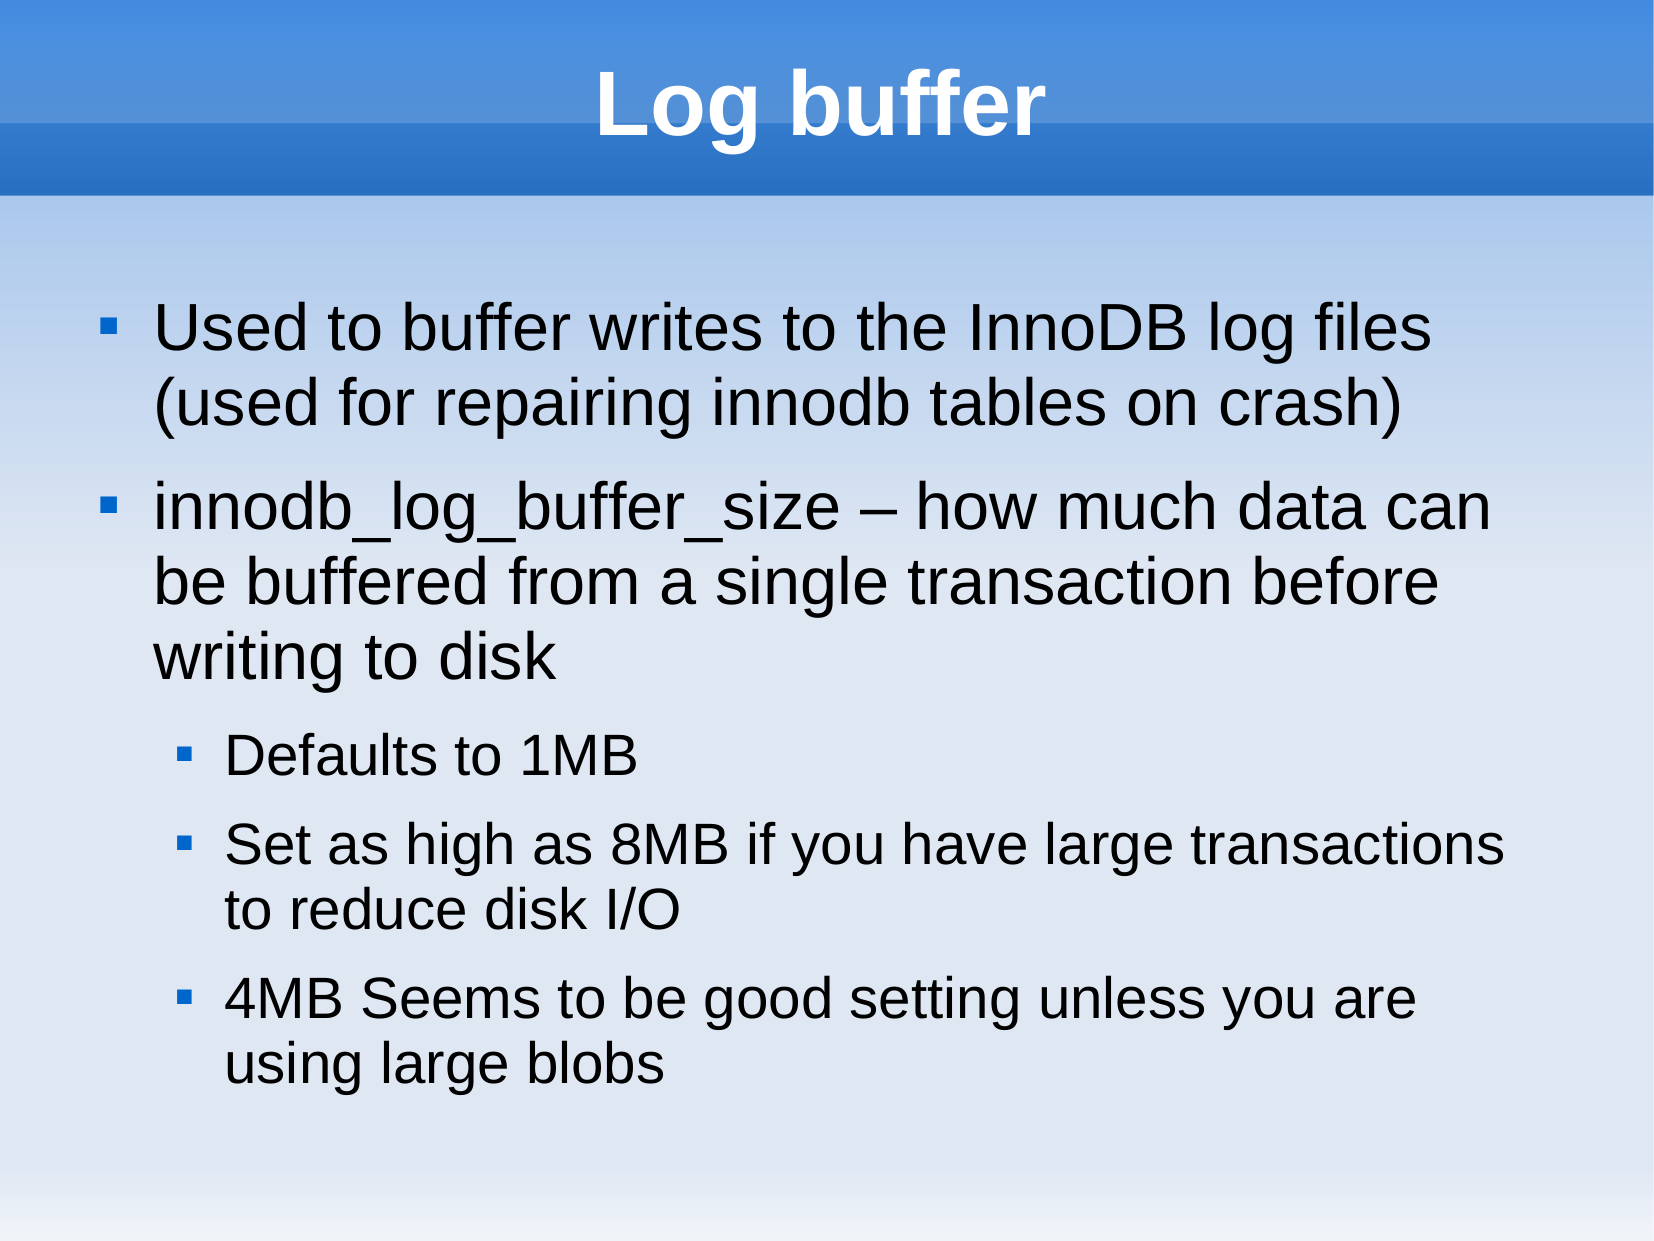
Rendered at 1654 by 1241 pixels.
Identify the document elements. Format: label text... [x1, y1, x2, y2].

picture [0, 0, 1654, 1241]
list Used to buffer writes to the InnoDB log files (used for repairing innodb tables on crash) innodb_log_buffer_size – how much data can be buffered from a single transaction before writing to disk Defaults to 1MB Set as high as 8MB if you have large transactions to reduce disk I/O 4MB Seems to be good setting unless you are using large blobs [82, 290, 1571, 1096]
title Log buffer [76, 0, 1565, 208]
